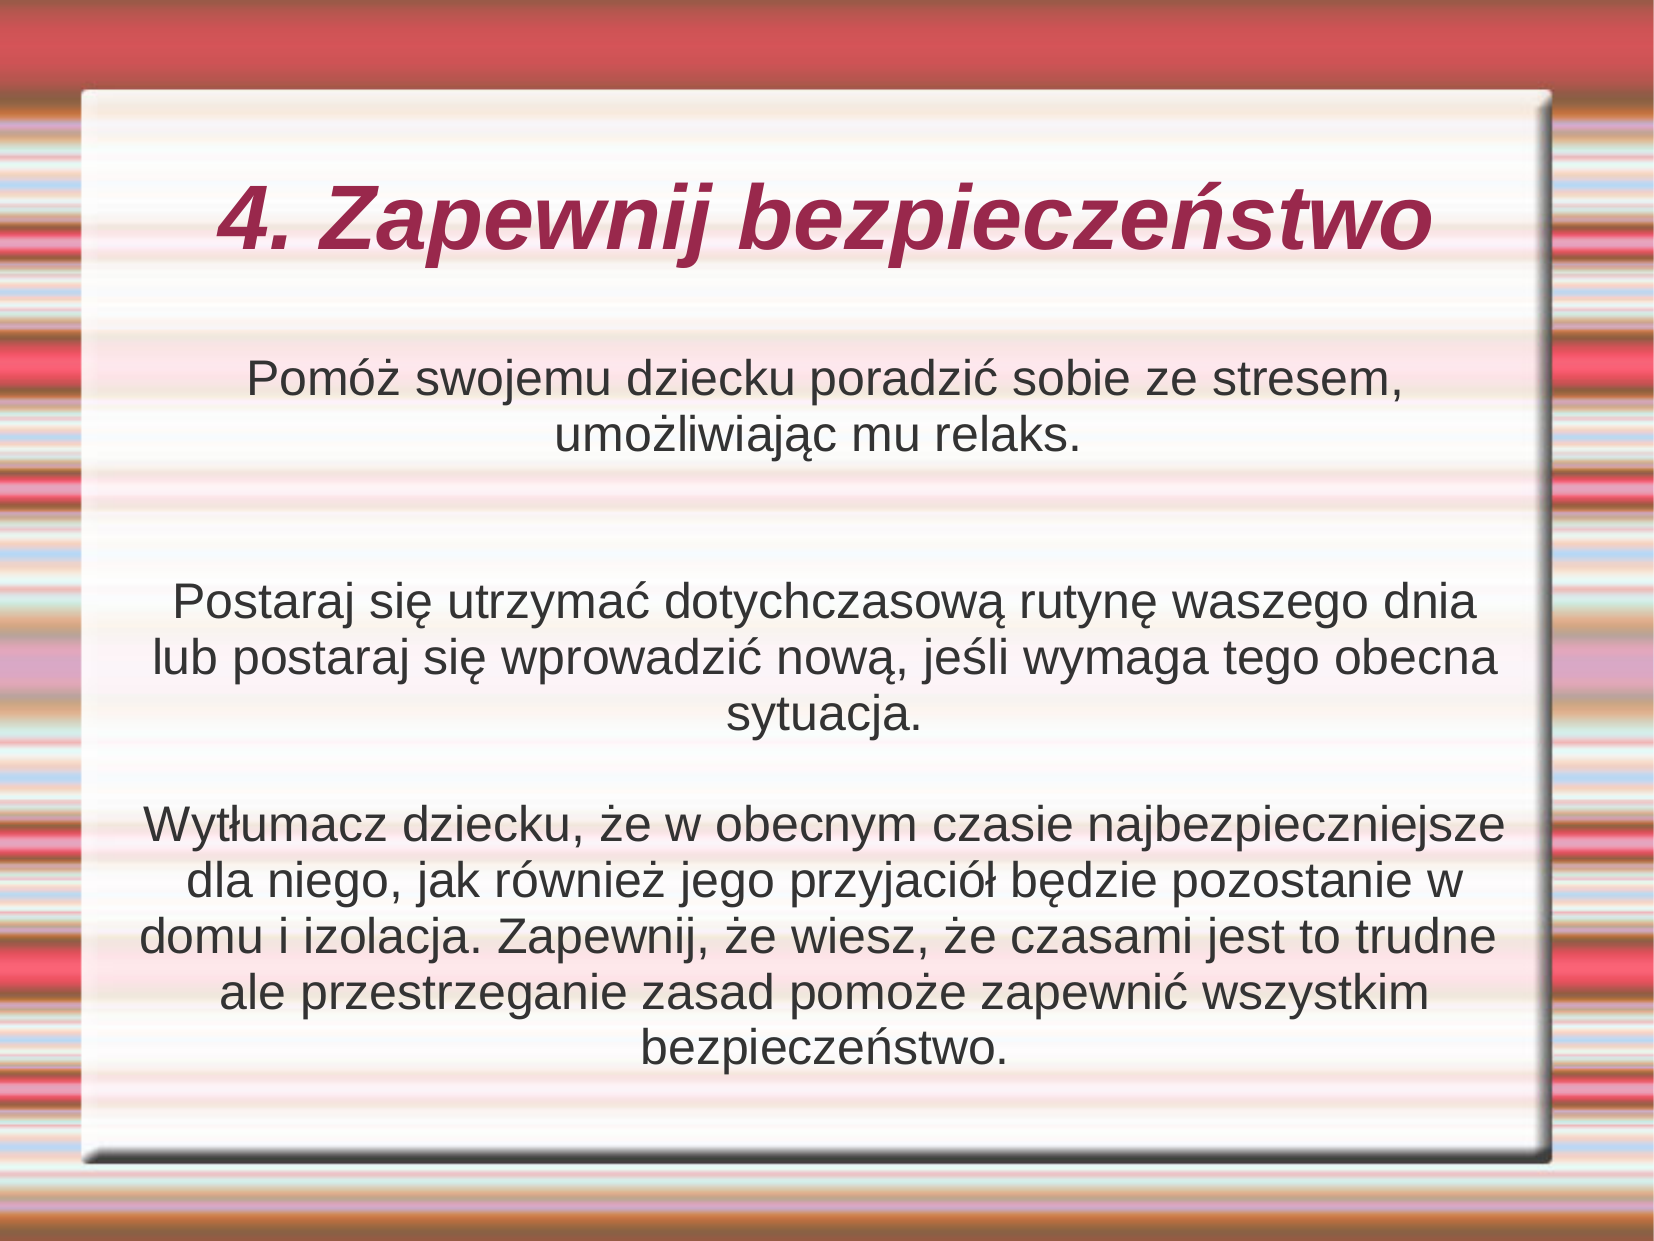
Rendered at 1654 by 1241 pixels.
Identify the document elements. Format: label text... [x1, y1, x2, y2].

title 4. Zapewnij bezpieczeństwo [121, 114, 1534, 322]
list Pomóż swojemu dziecku poradzić sobie ze stresem, umożliwiając mu relaks. Postaraj się utrzymać dotychczasową rutynę waszego dnia lub postaraj się wprowadzić nową, jeśli wymaga tego obecna sytuacja. Wytłumacz dziecku, że w obecnym czasie najbezpieczniejsze dla niego, jak również jego przyjaciół będzie pozostanie w domu i izolacja. Zapewnij, że wiesz, że czasami jest to trudne ale przestrzeganie zasad pomoże zapewnić wszystkim bezpieczeństwo. [134, 350, 1516, 1133]
picture [0, 0, 1654, 1241]
